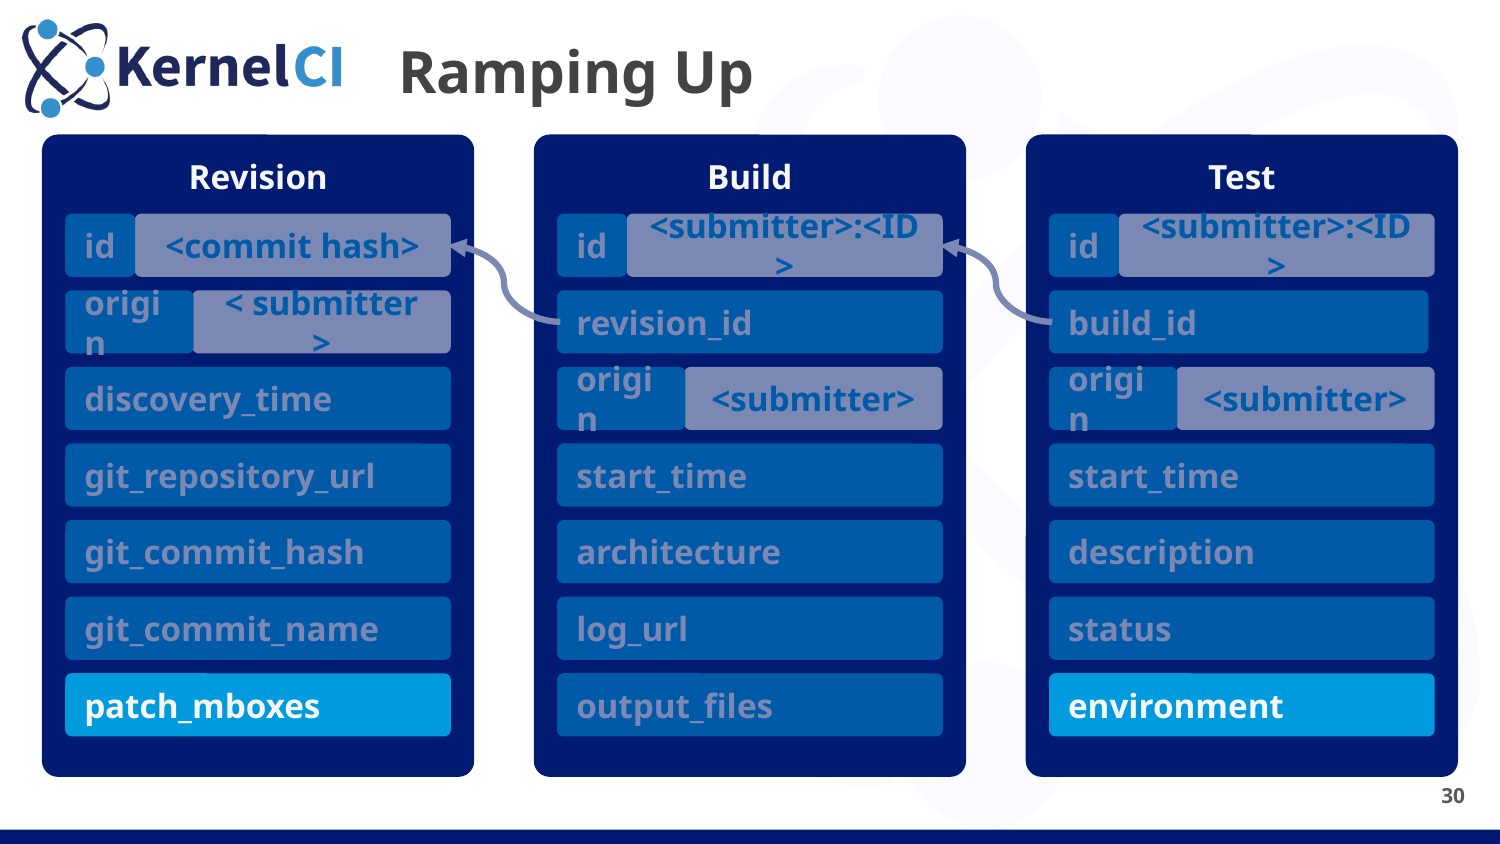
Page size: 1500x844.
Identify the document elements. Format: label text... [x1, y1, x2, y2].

text_box <submitter>:<ID> [1121, 216, 1432, 274]
text_box output_files [560, 676, 940, 734]
text_box environment [1052, 676, 1432, 734]
text_box description [1052, 523, 1432, 581]
text_box architecture [560, 523, 940, 581]
text_box start_time [1052, 446, 1432, 504]
text_box git_commit_hash [68, 523, 448, 581]
text_box git_commit_name [68, 599, 448, 657]
text_box < submitter > [195, 293, 448, 351]
text_box revision_id [560, 293, 940, 351]
text_box start_time [560, 446, 940, 504]
picture [22, 19, 341, 118]
text_box Build [536, 137, 963, 774]
slide_number <number> [1389, 764, 1480, 830]
text_box id [68, 216, 132, 274]
text_box discovery_time [68, 369, 448, 427]
text_box Test [1028, 137, 1455, 774]
text_box build_id [1052, 293, 1426, 351]
text_box Revision [45, 137, 472, 774]
picture [750, 254, 1389, 828]
text_box <submitter> [1179, 369, 1432, 427]
text_box <commit hash> [137, 216, 448, 274]
text_box log_url [560, 599, 940, 657]
text_box id [560, 216, 624, 274]
text_box origin [1052, 369, 1175, 427]
title Ramping Up [383, 23, 1455, 117]
text_box status [1052, 599, 1432, 657]
text_box patch_mboxes [68, 676, 448, 734]
text_box origin [68, 293, 191, 351]
picture [750, 15, 1480, 764]
text_box origin [560, 369, 683, 427]
text_box <submitter> [687, 369, 940, 427]
text_box id [1052, 216, 1116, 274]
text_box git_repository_url [68, 446, 448, 504]
text_box <submitter>:<ID> [629, 216, 940, 274]
